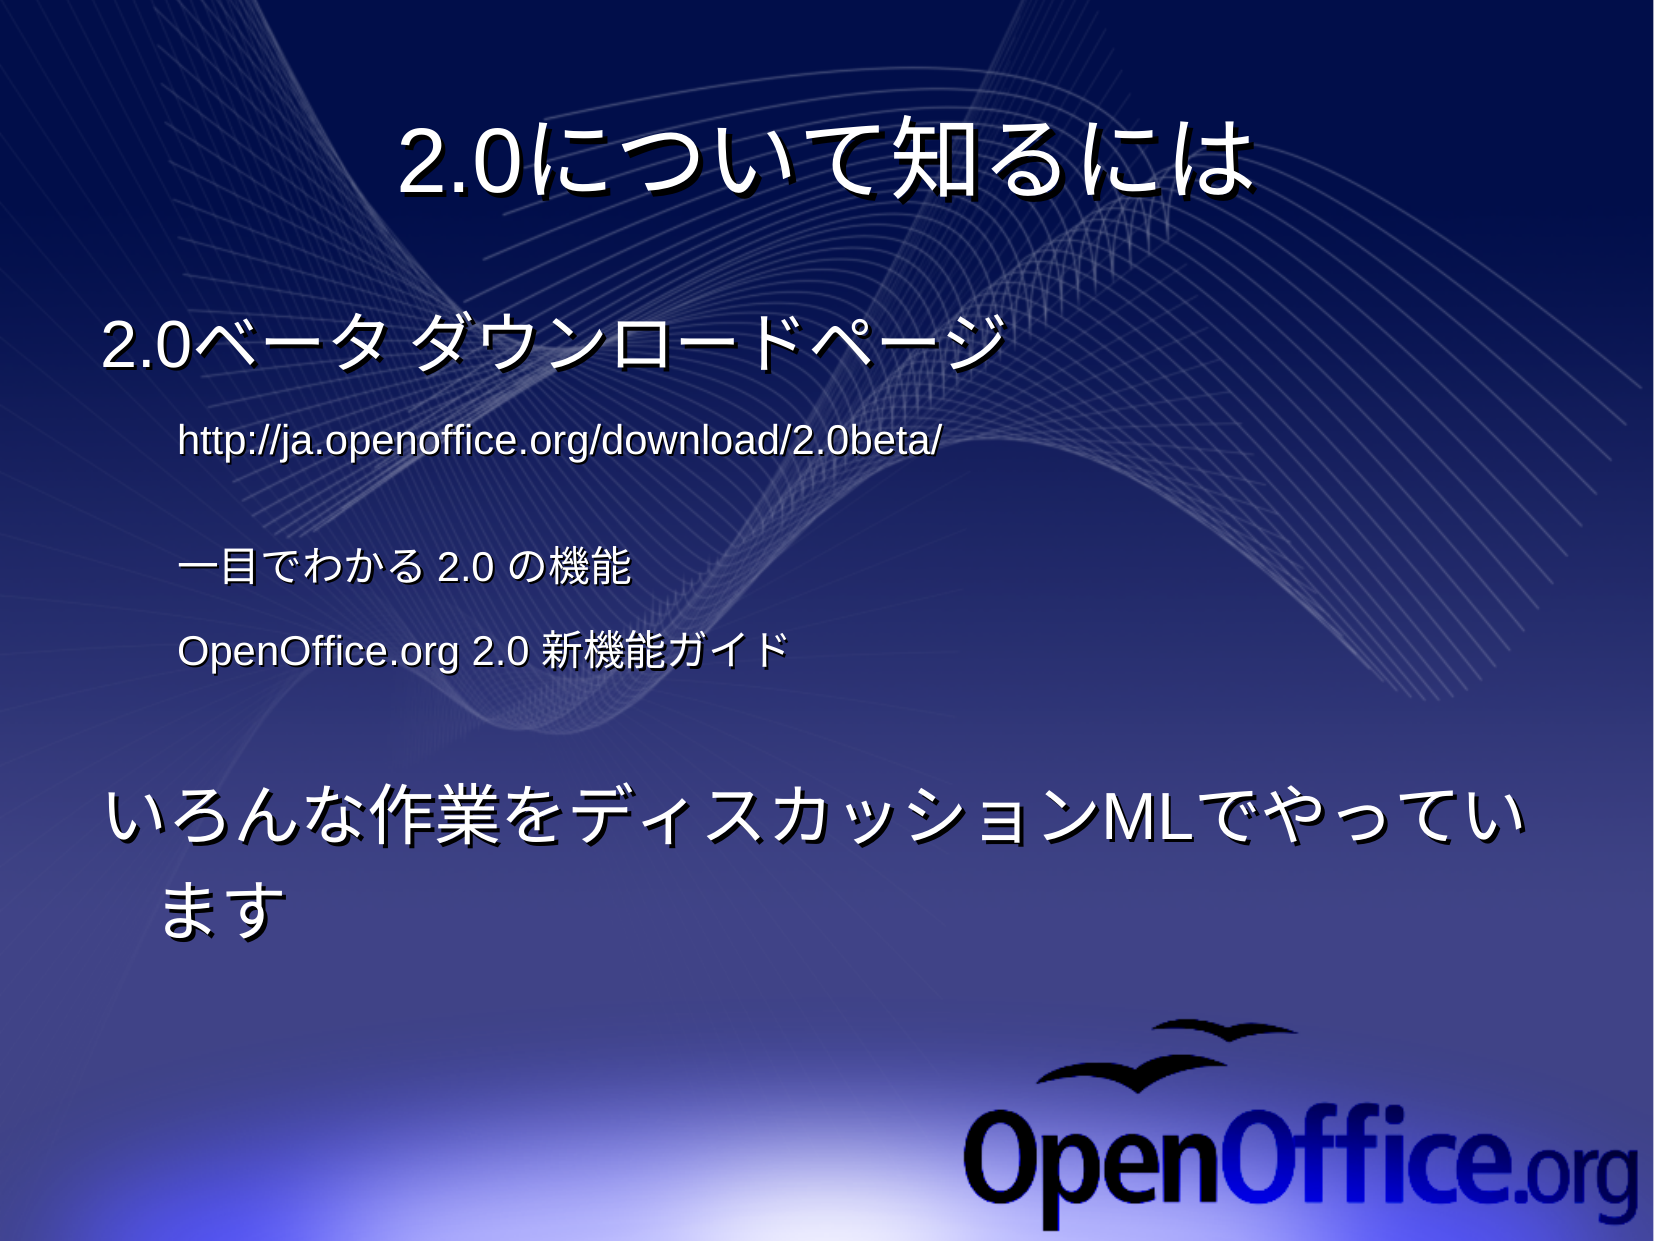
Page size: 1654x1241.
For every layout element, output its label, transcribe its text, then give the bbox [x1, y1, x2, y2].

title 2.0について知るには [82, 49, 1571, 257]
picture [0, 0, 1654, 1241]
list 2.0ベータ ダウンロードページ http://ja.openoffice.org/download/2.0beta/ 一目でわかる 2.0 の機能 OpenOffice.org 2.0 新機能ガイド いろんな作業をディスカッションMLでやっています [82, 290, 1571, 1109]
